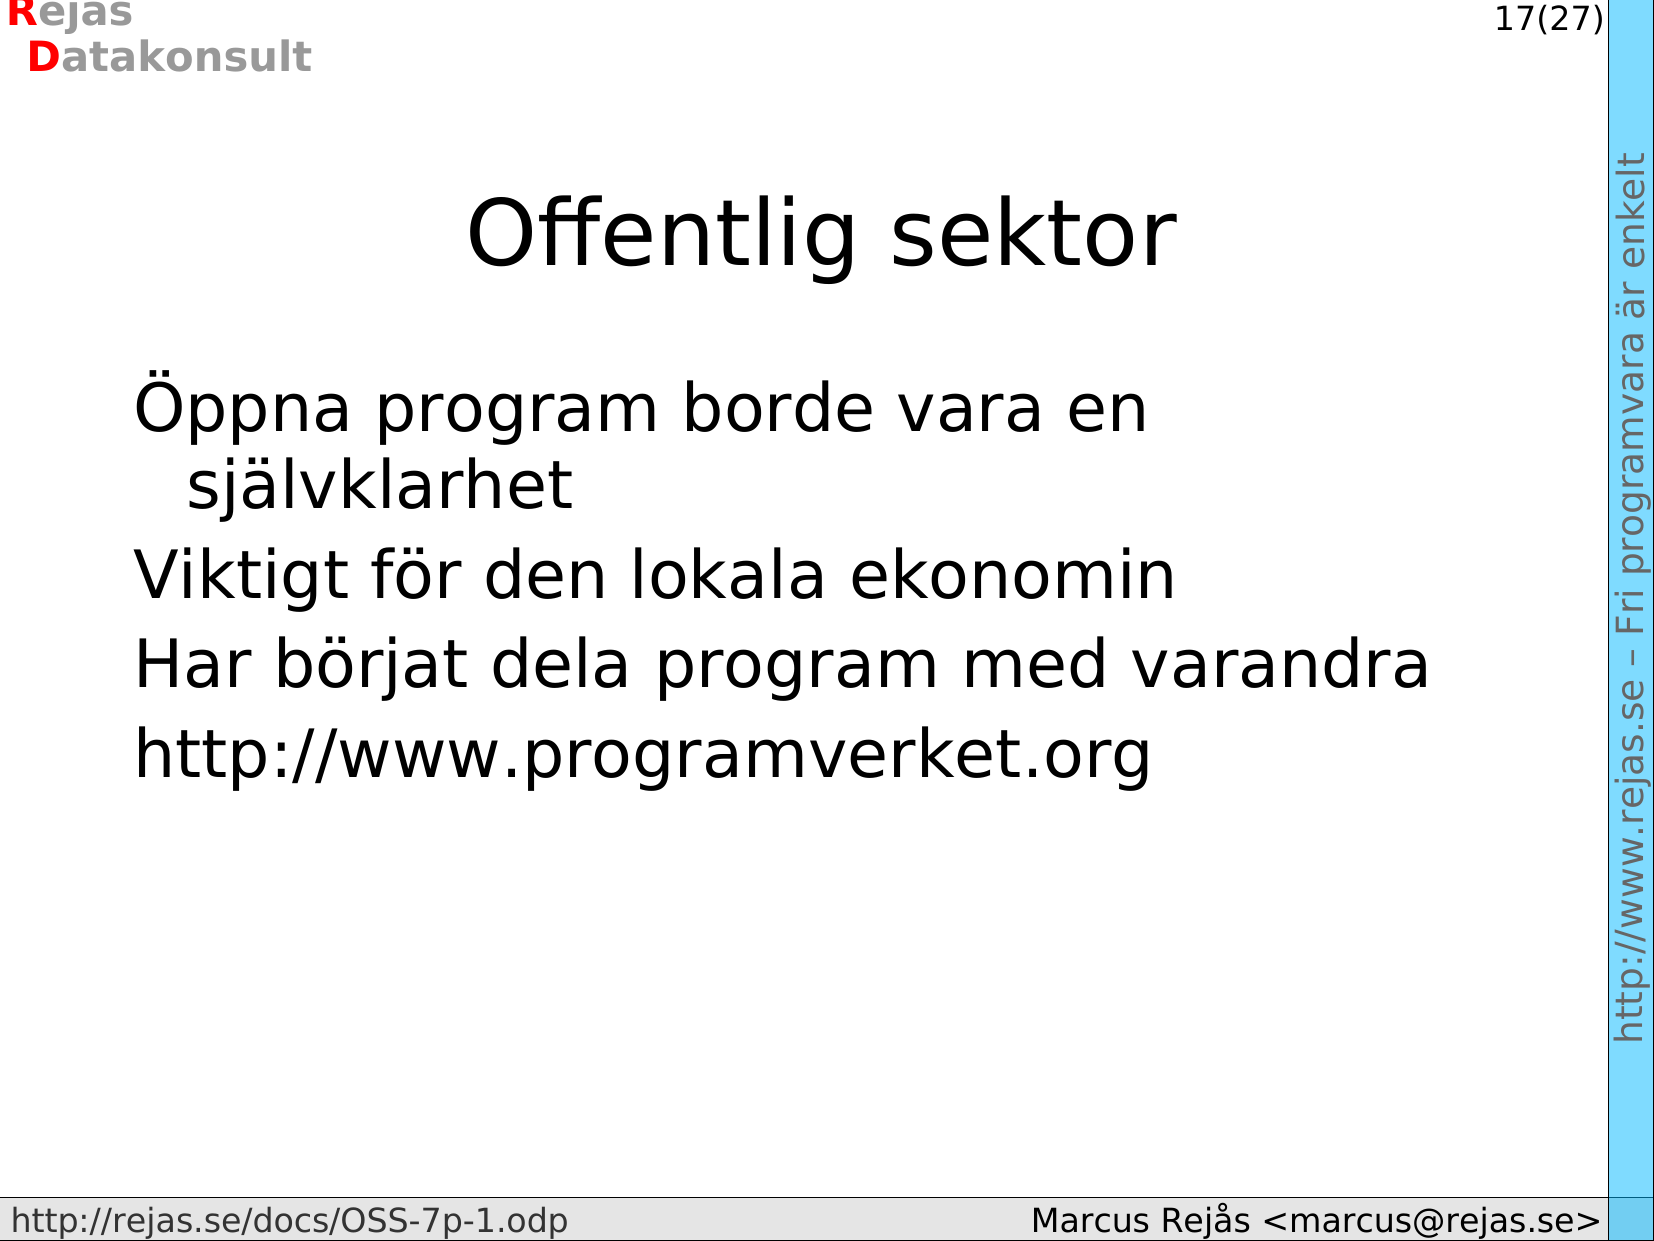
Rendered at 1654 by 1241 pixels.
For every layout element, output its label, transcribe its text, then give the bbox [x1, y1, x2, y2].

list Öppna program borde vara en självklarhet Viktigt för den lokala ekonomin Har börjat dela program med varandra http://www.programverket.org [115, 368, 1528, 1165]
title Offentlig sektor [115, 130, 1528, 338]
